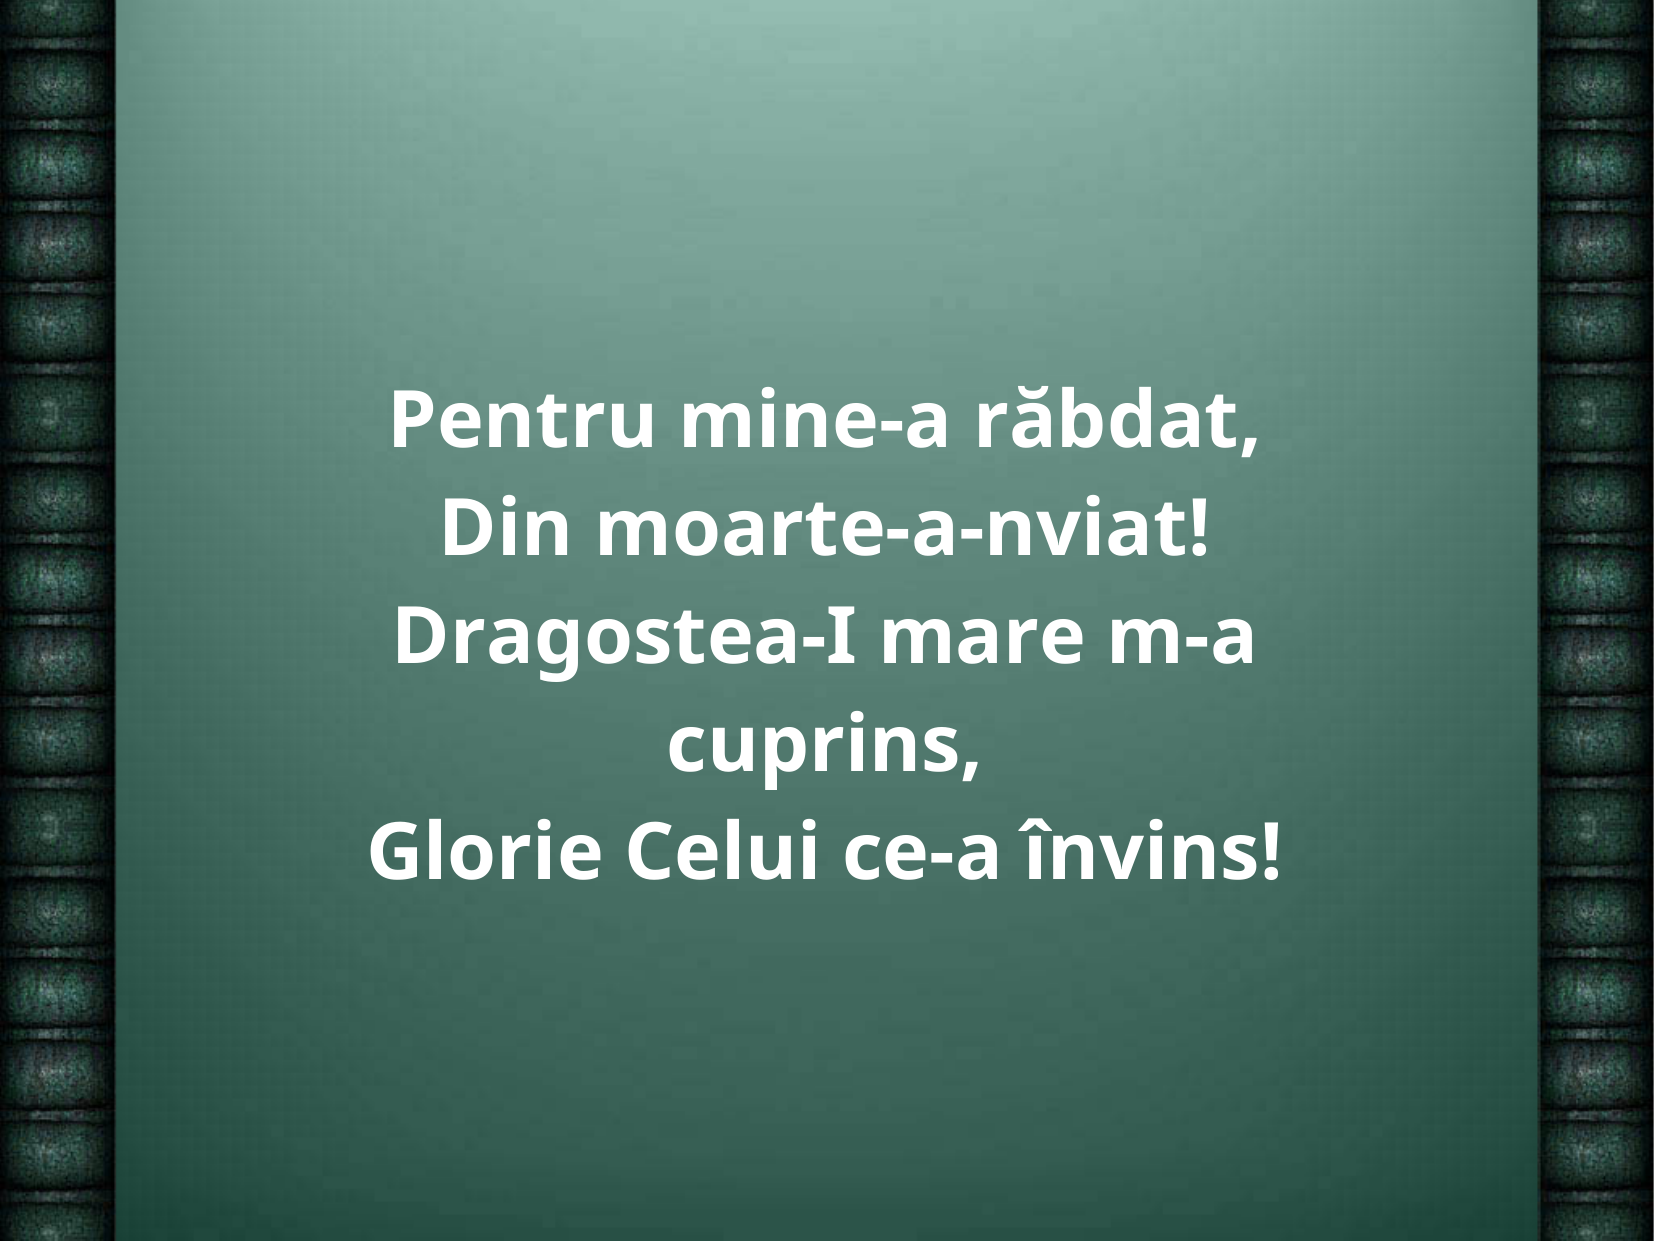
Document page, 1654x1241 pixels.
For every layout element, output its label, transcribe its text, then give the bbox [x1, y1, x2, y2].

text_box Pentru mine-a răbdat, Din moarte-a-nviat! Dragostea-I mare m-a cuprins, Glorie Celui ce-a învins! [300, 363, 1351, 751]
picture [0, 0, 1654, 1241]
